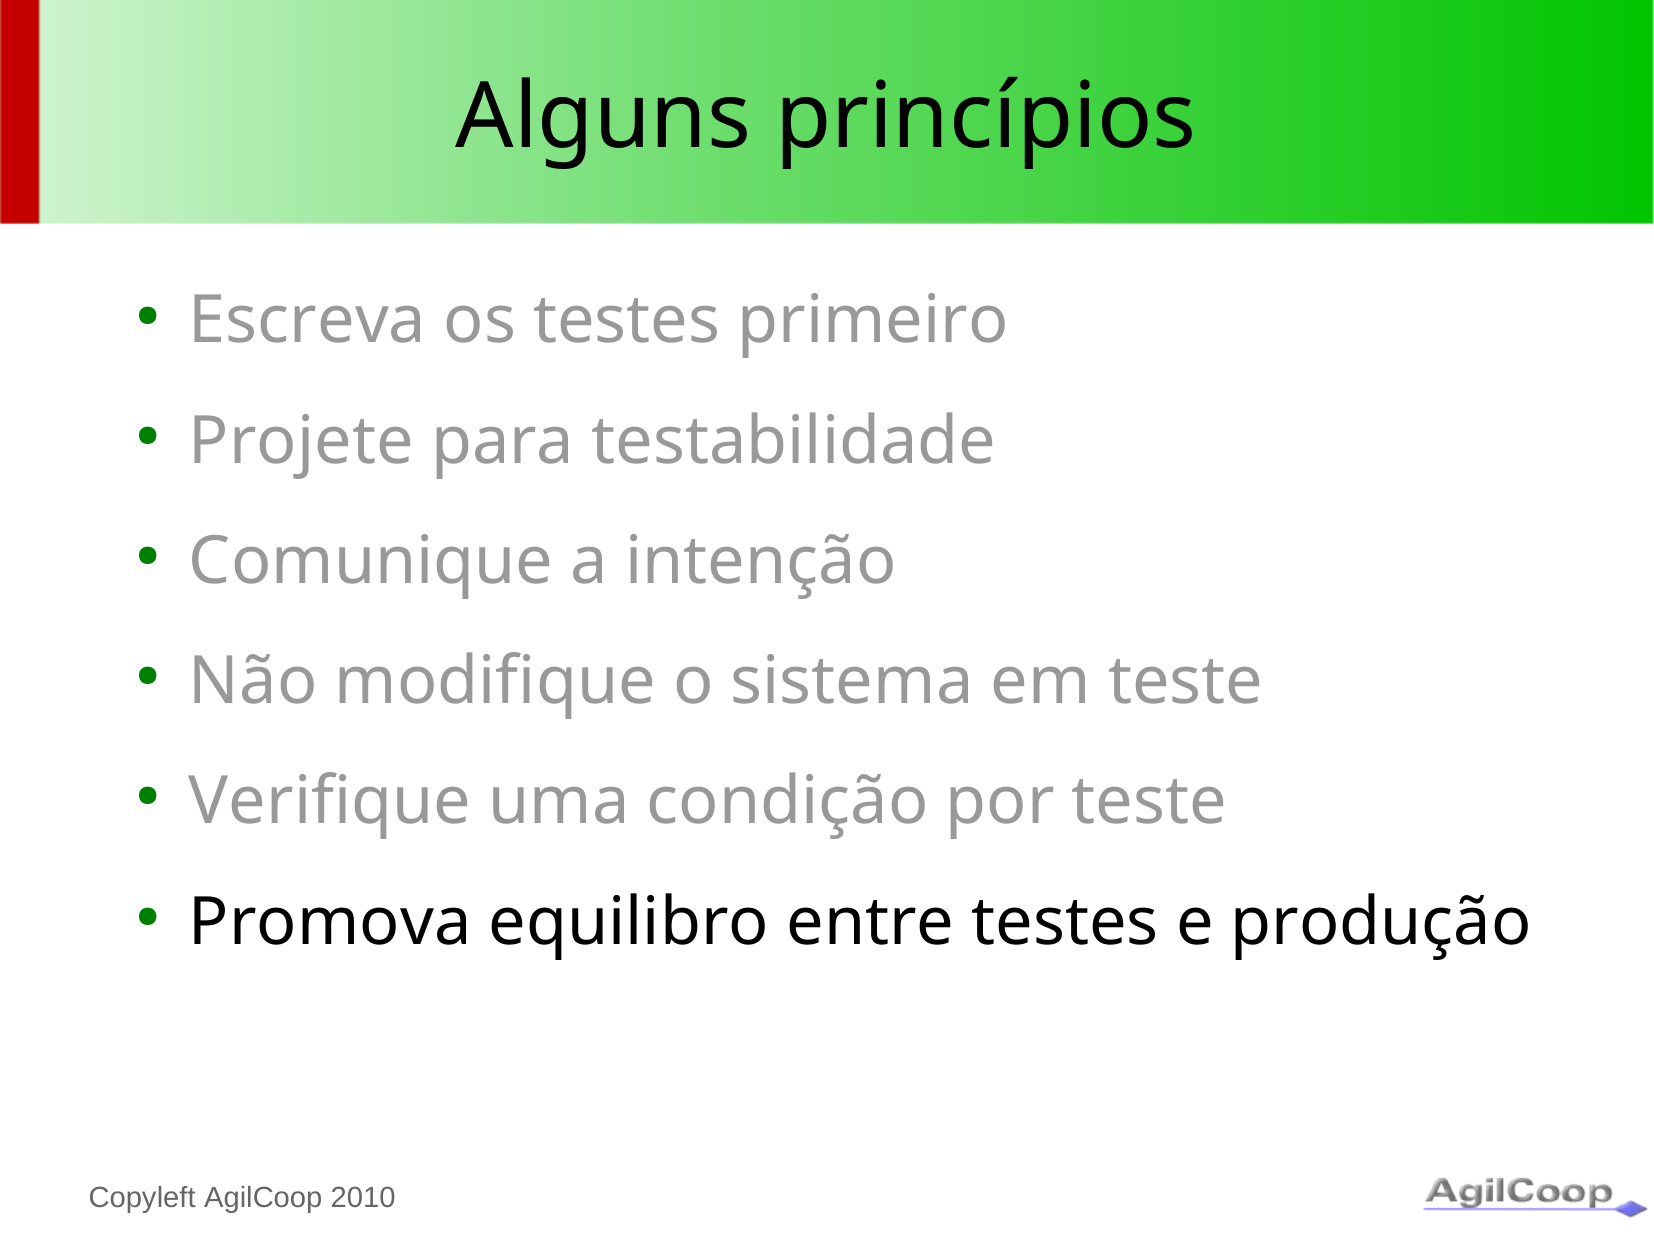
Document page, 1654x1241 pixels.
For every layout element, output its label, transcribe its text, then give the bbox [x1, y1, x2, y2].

title Alguns princípios [82, 8, 1571, 216]
picture [0, 0, 1654, 1241]
list Escreva os testes primeiro Projete para testabilidade Comunique a intenção Não modifique o sistema em teste Verifique uma condição por teste Promova equilibro entre testes e produção [118, 271, 1607, 1152]
